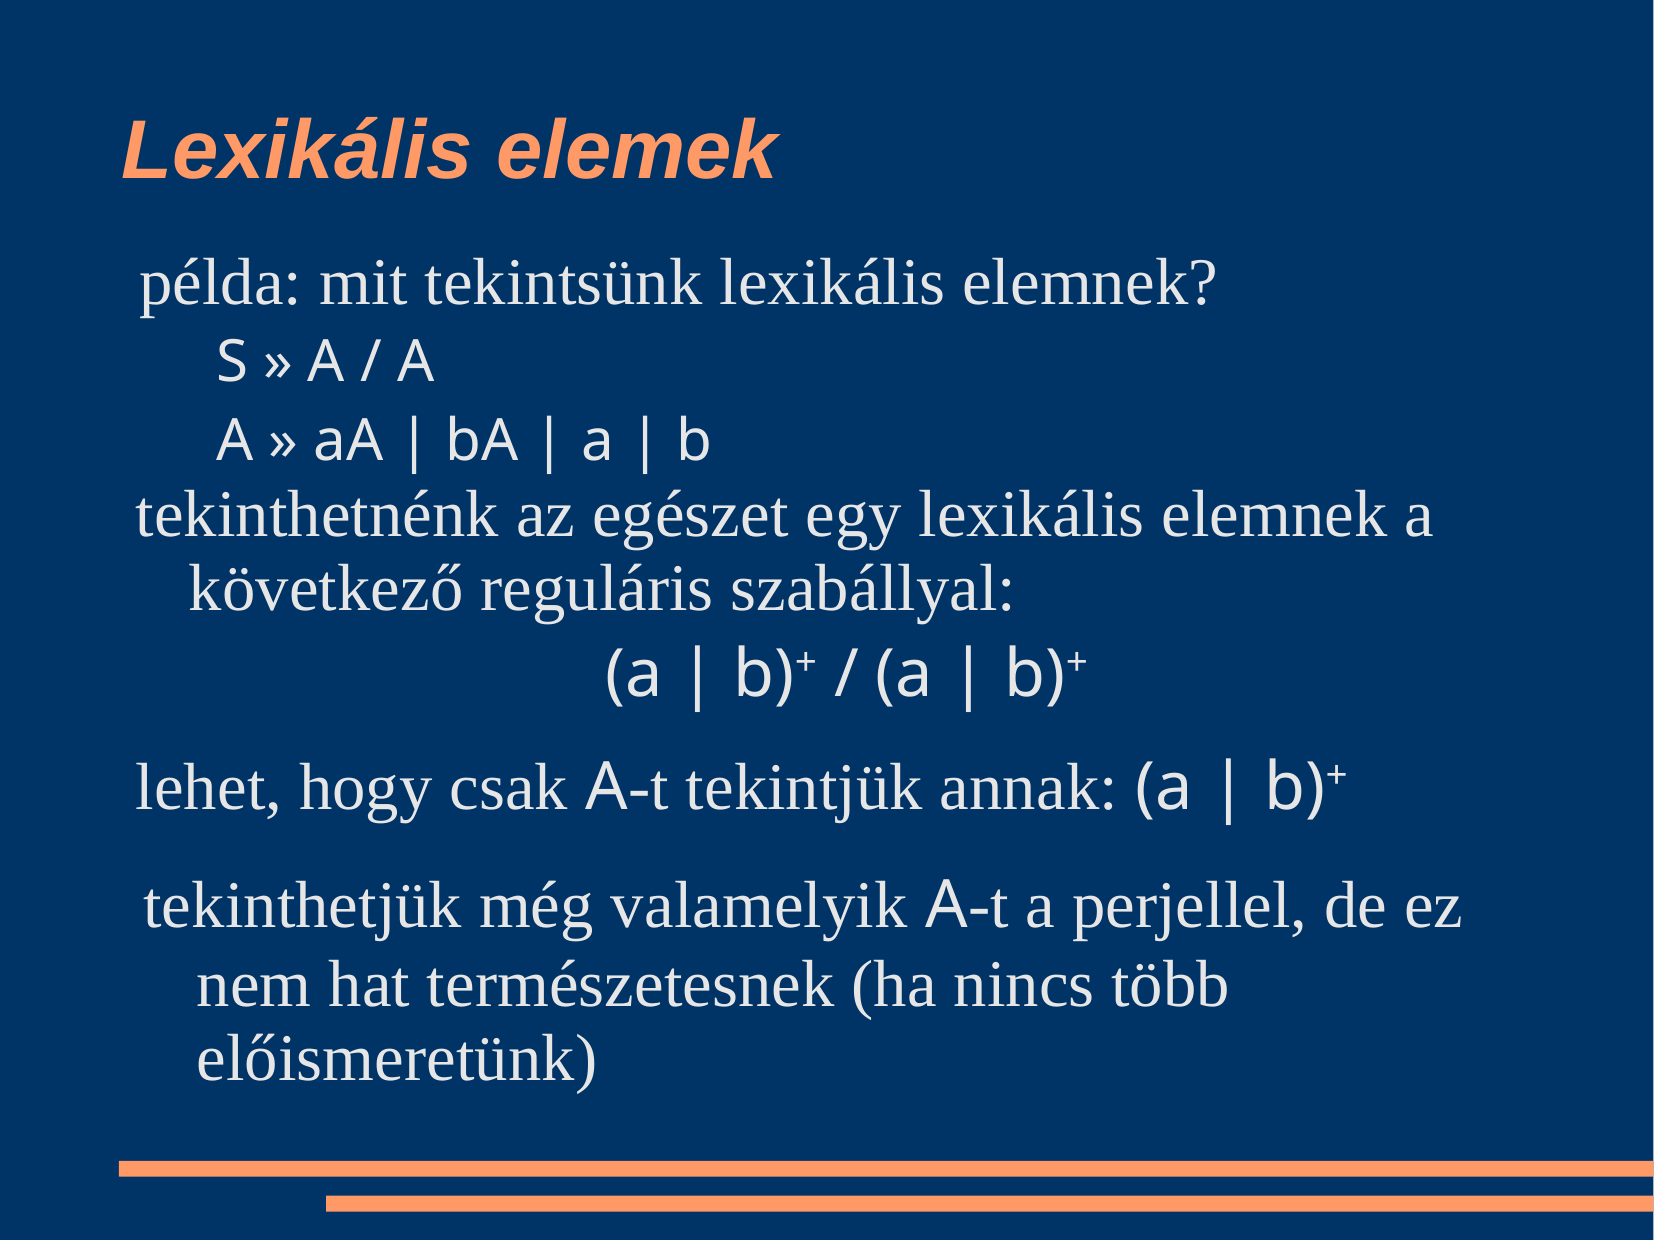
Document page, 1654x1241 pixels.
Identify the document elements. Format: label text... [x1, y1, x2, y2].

list tekinthetnénk az egészet egy lexikális elemnek a következő reguláris szabállyal: (a | b)+ / (a | b)+ [118, 477, 1558, 738]
title Lexikális elemek [121, 46, 1534, 244]
list lehet, hogy csak A-t tekintjük annak: (a | b)+ [118, 738, 1558, 841]
list példa: mit tekintsünk lexikális elemnek? S » A / A A » aA | bA | a | b [121, 244, 1561, 462]
list tekinthetjük még valamelyik A-t a perjellel, de ez nem hat természetesnek (ha nincs több előismeretünk) [125, 856, 1565, 1107]
